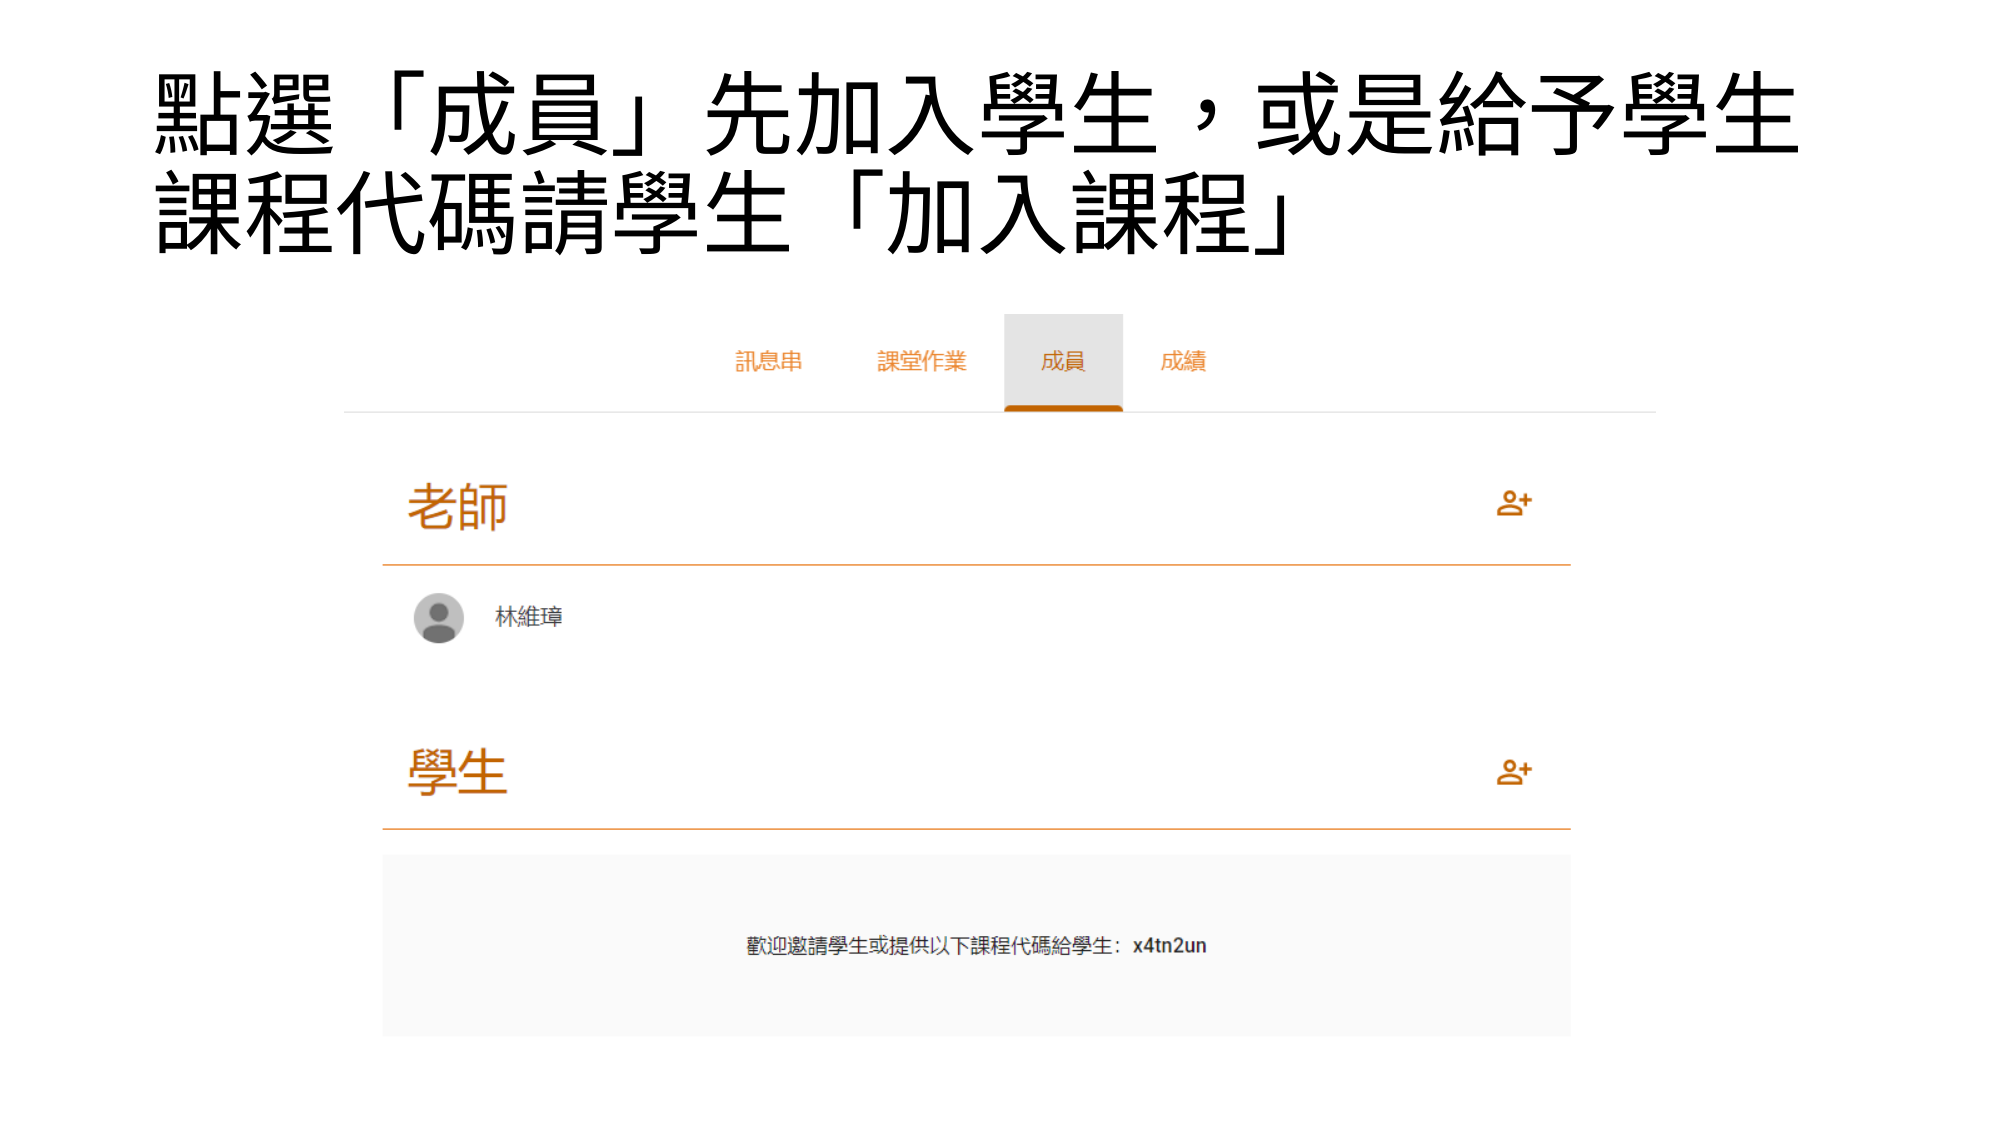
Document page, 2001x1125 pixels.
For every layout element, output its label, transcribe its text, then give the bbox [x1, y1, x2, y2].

title 點選「成員」先加入學生，或是給予學生課程代碼請學生「加入課程」 [137, 59, 1863, 278]
picture [344, 314, 1656, 1049]
